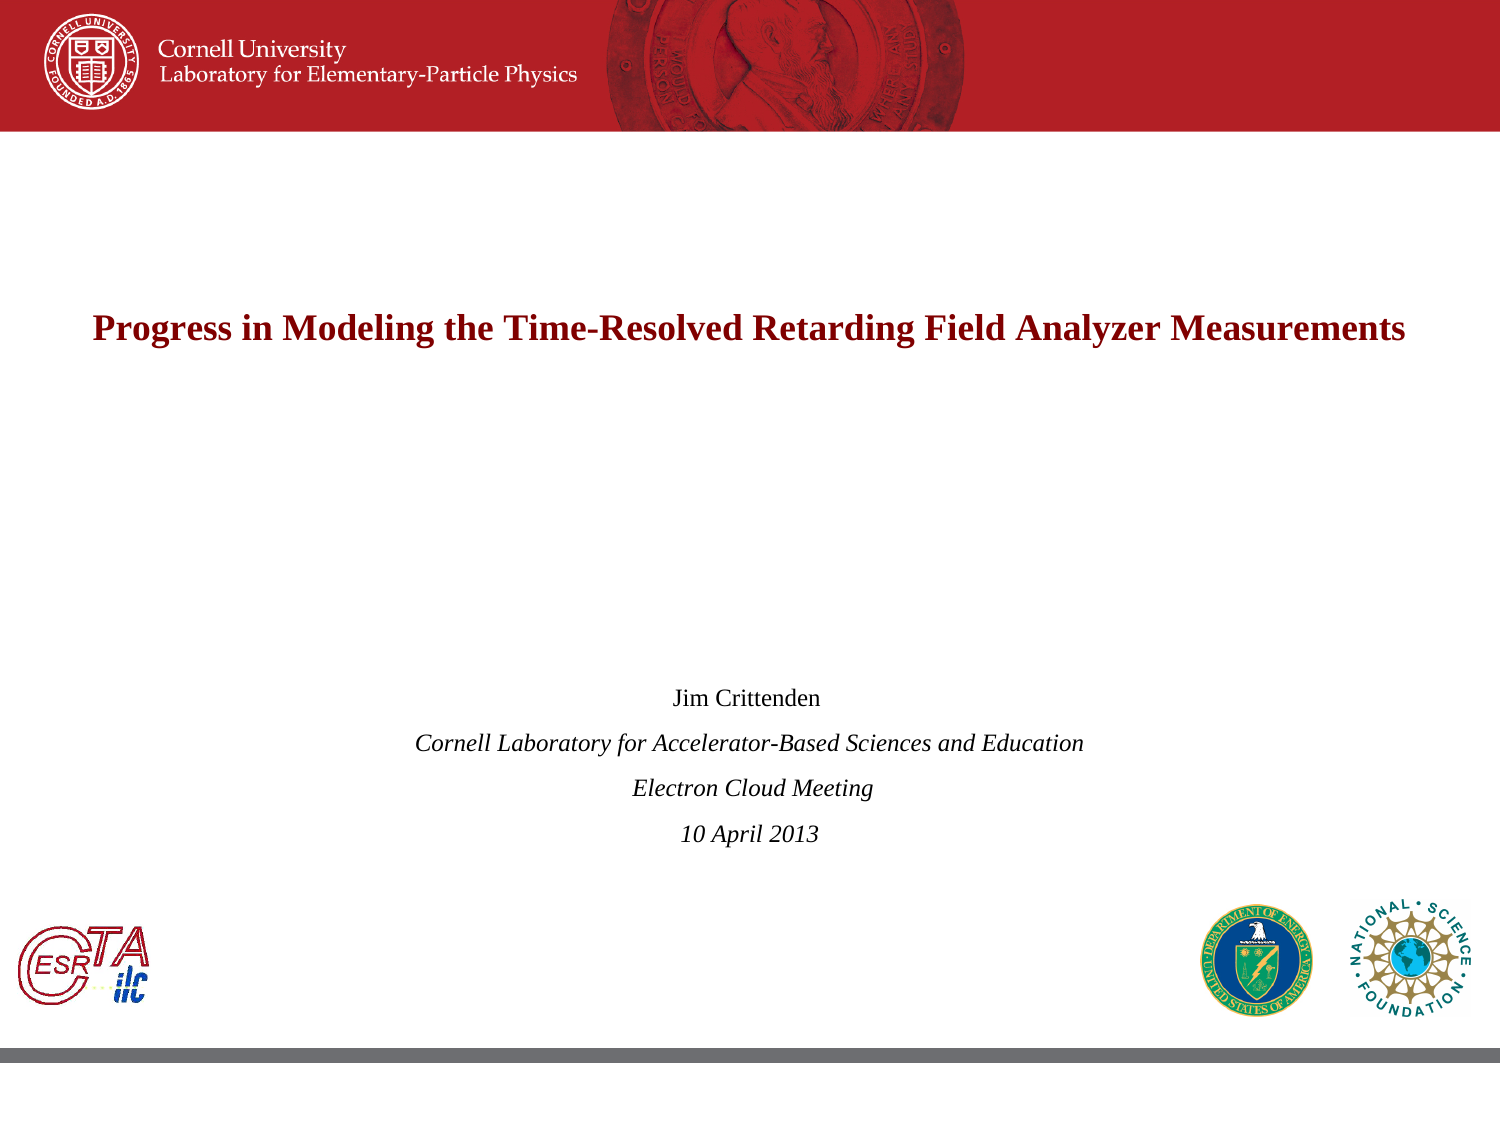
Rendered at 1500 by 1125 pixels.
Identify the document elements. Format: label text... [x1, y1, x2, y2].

picture [1350, 899, 1471, 1017]
picture [0, 0, 1500, 132]
picture [1200, 904, 1313, 1017]
title Progress in Modeling the Time-Resolved Retarding Field Analyzer Measurements [0, 187, 1500, 488]
subtitle Jim Crittenden Cornell Laboratory for Accelerator-Based Sciences and Education Electron Cloud Meeting 10 April 2013 [300, 675, 1201, 855]
picture [8, 899, 151, 1036]
